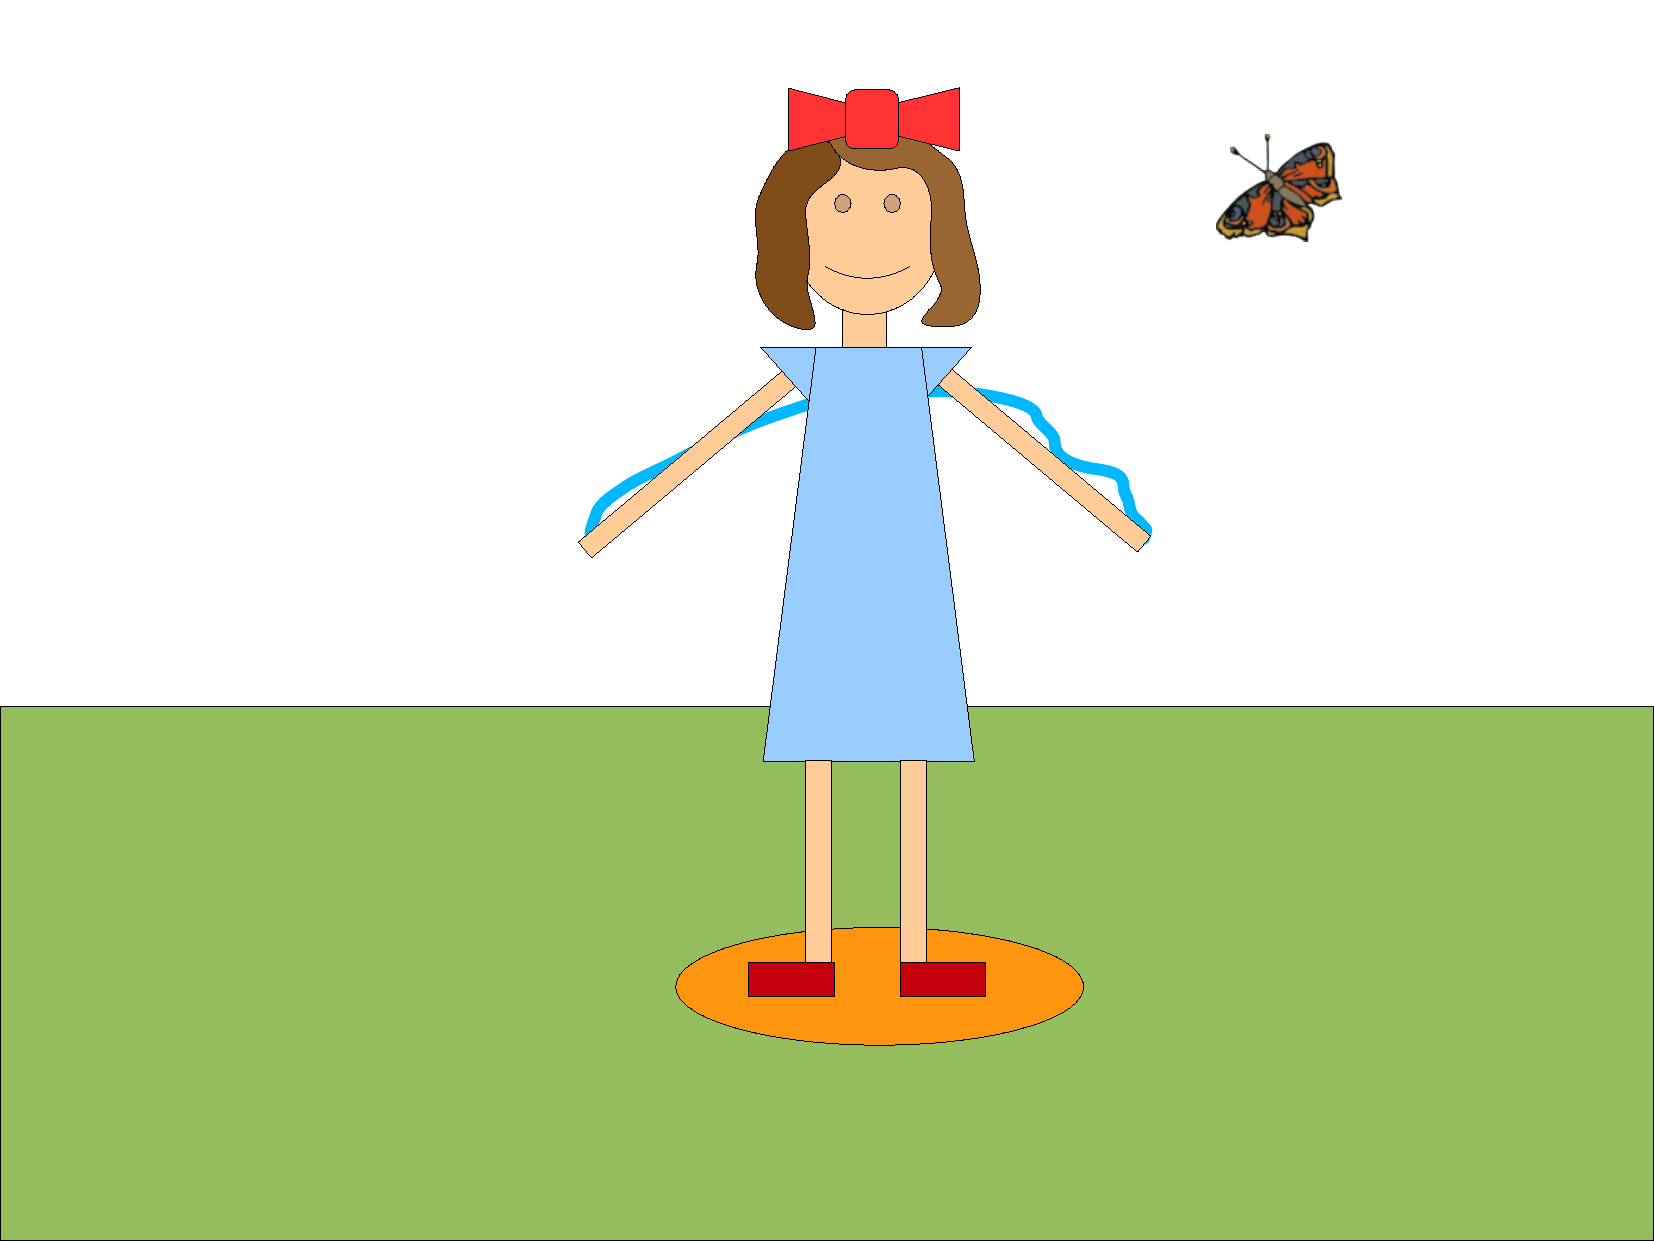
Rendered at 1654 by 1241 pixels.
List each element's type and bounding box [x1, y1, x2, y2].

text_box [0, 87, 1654, 1241]
picture [1216, 134, 1342, 242]
